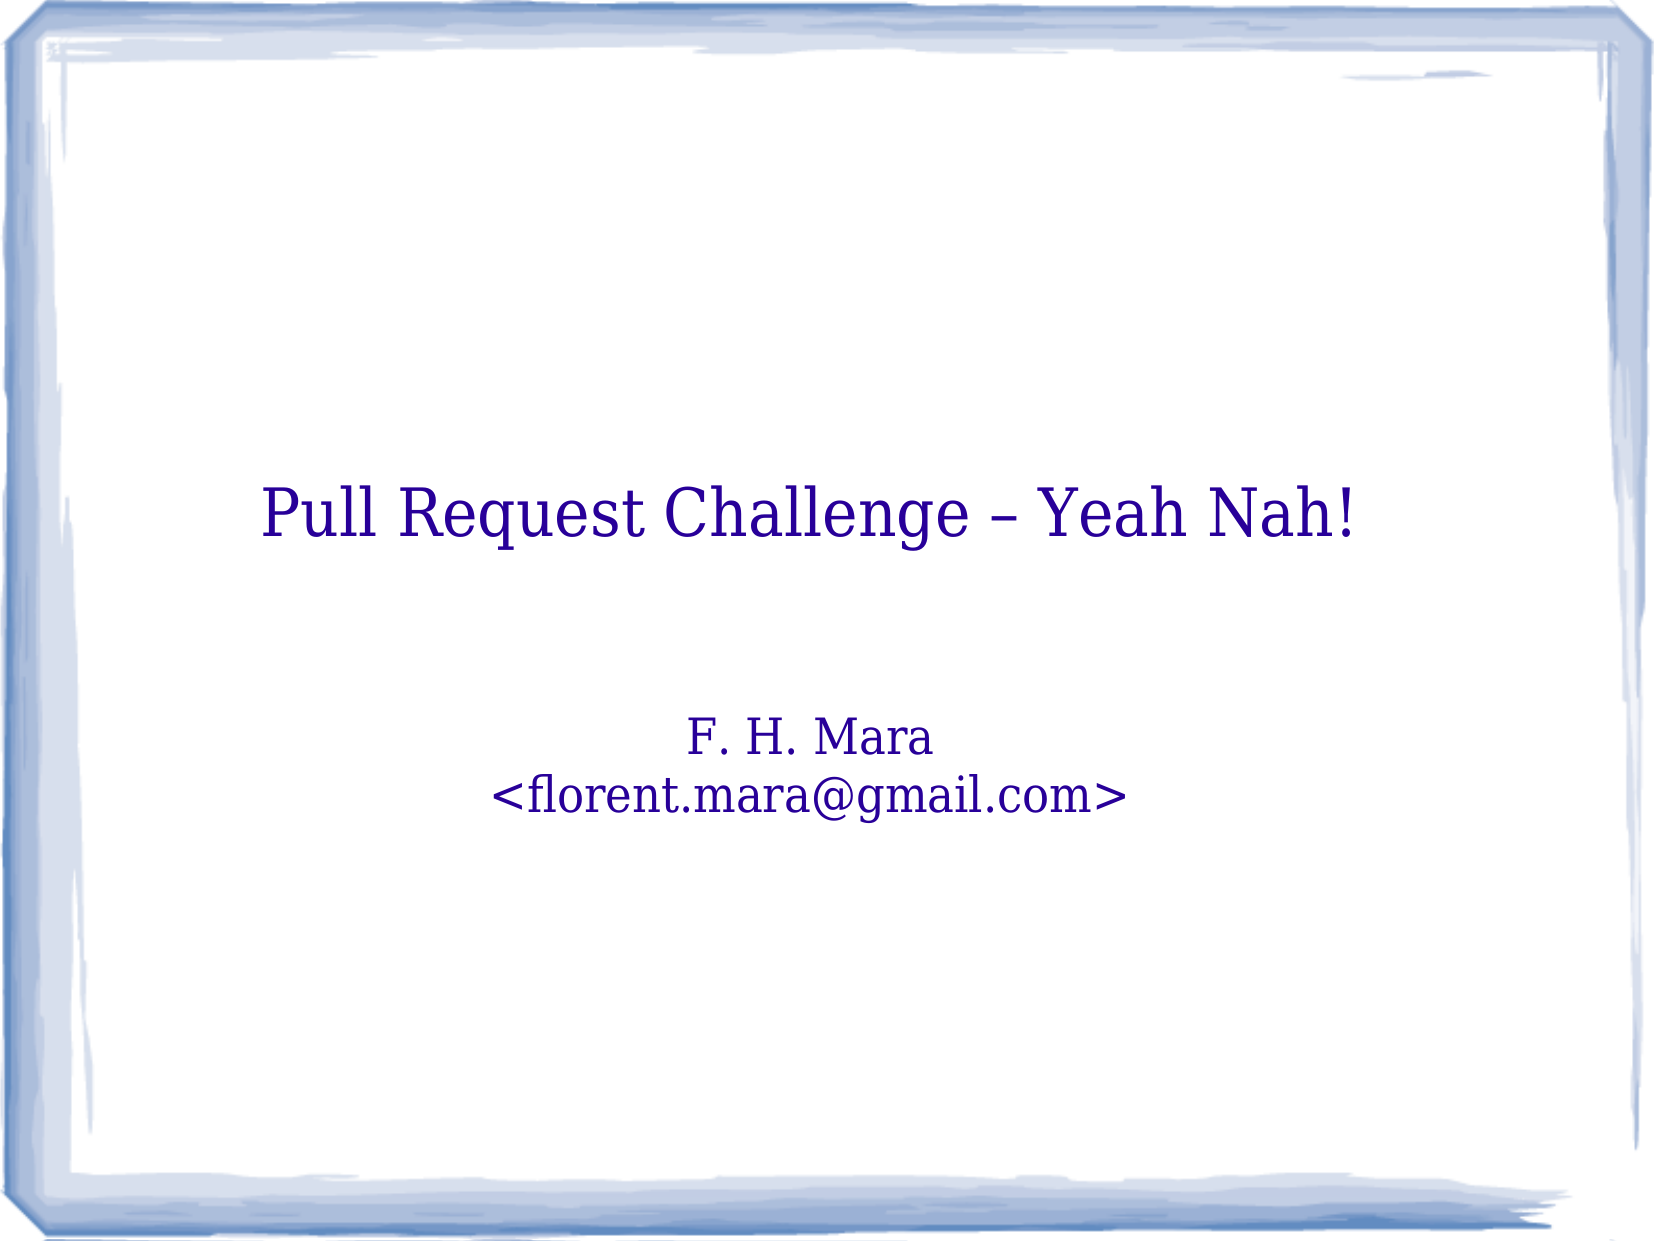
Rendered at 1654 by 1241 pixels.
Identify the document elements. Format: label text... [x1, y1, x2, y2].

picture [0, 0, 1654, 1241]
subtitle Pull Request Challenge – Yeah Nah! F. H. Mara <florent.mara@gmail.com> [82, 290, 1538, 1010]
